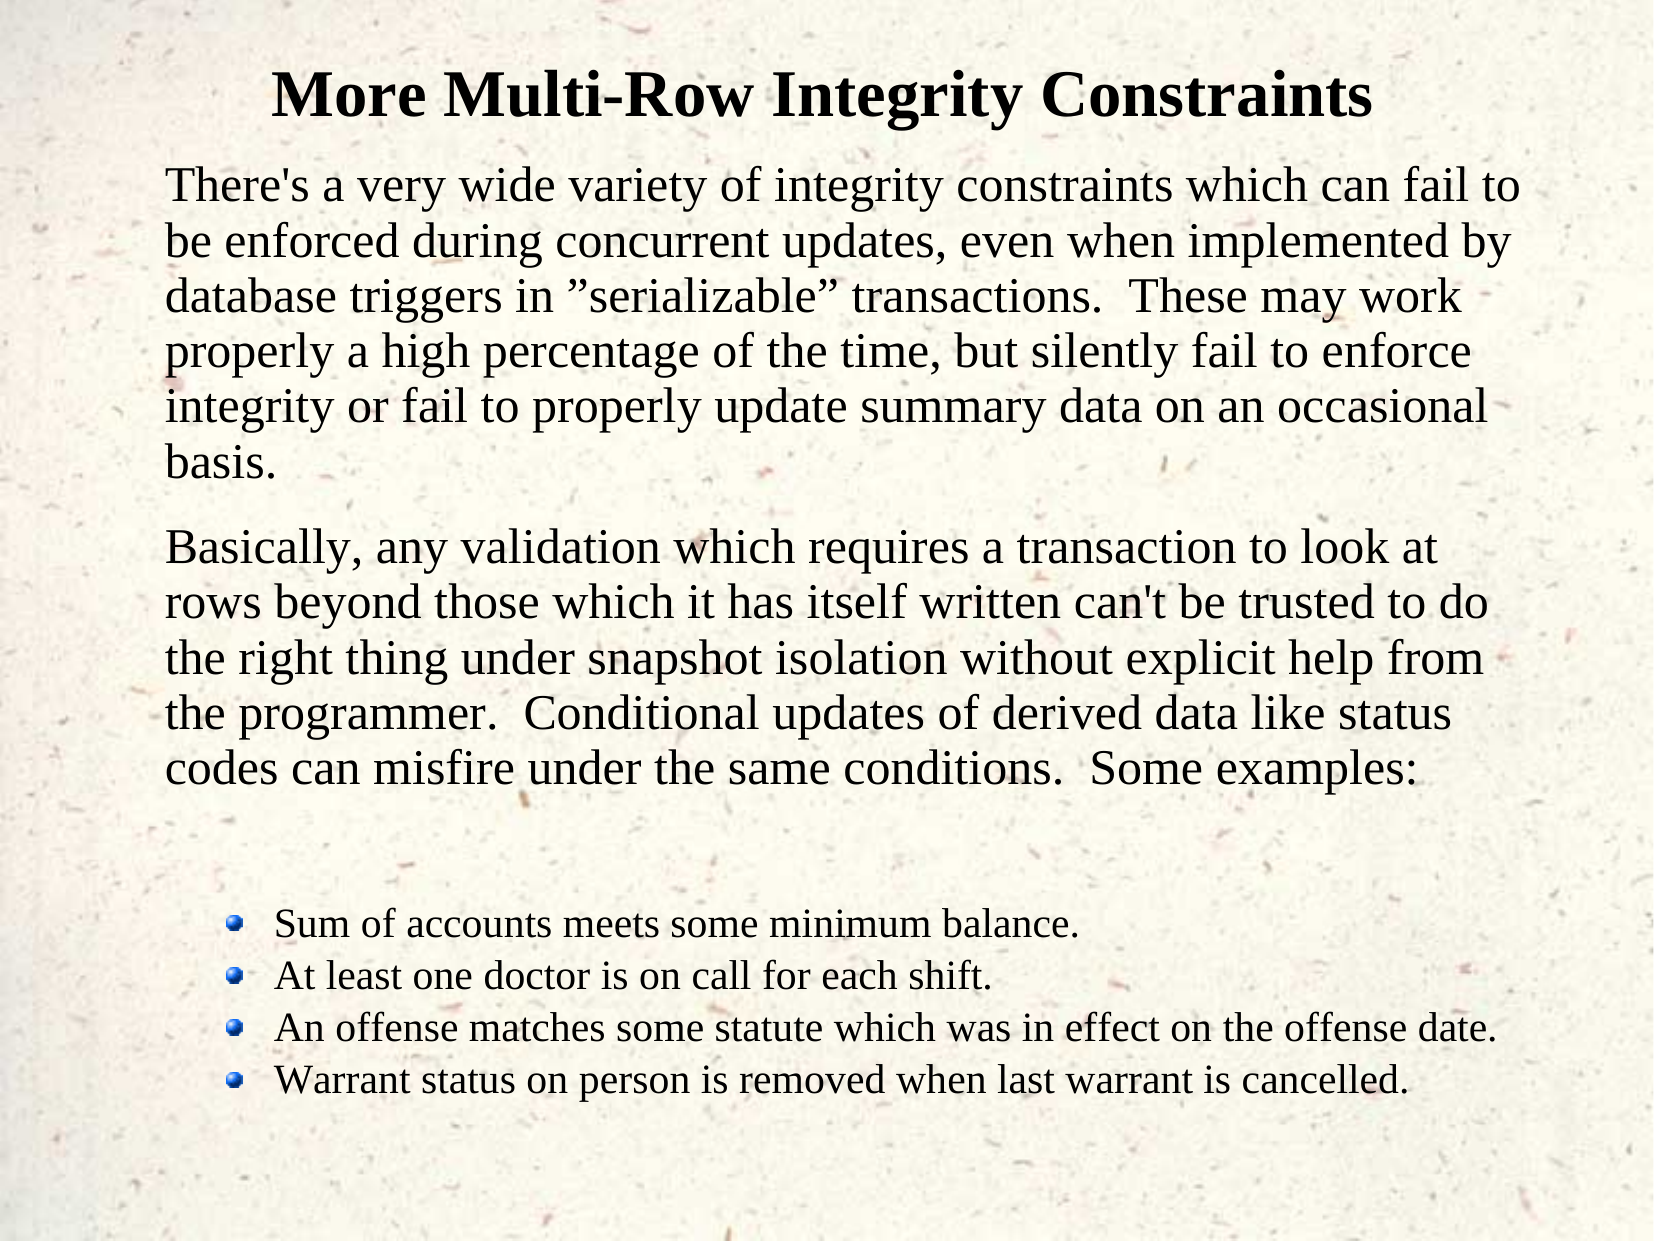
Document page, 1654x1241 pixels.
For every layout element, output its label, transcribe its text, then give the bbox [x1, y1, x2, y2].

title More Multi-Row Integrity Constraints [112, 37, 1535, 151]
list Sum of accounts meets some minimum balance. At least one doctor is on call for each shift. An offense matches some statute which was in effect on the offense date. Warrant status on person is removed when last warrant is cancelled. [37, 900, 1538, 1201]
text_box There's a very wide variety of integrity constraints which can fail to be enforced during concurrent updates, even when implemented by database triggers in ”serializable” transactions. These may work properly a high percentage of the time, but silently fail to enforce integrity or fail to properly update summary data on an occasional basis. Basically, any validation which requires a transaction to look at rows beyond those which it has itself written can't be trusted to do the right thing under snapshot isolation without explicit help from the programmer. Conditional updates of derived data like status codes can misfire under the same conditions. Some examples: [150, 150, 1538, 861]
picture [0, 0, 1654, 1241]
